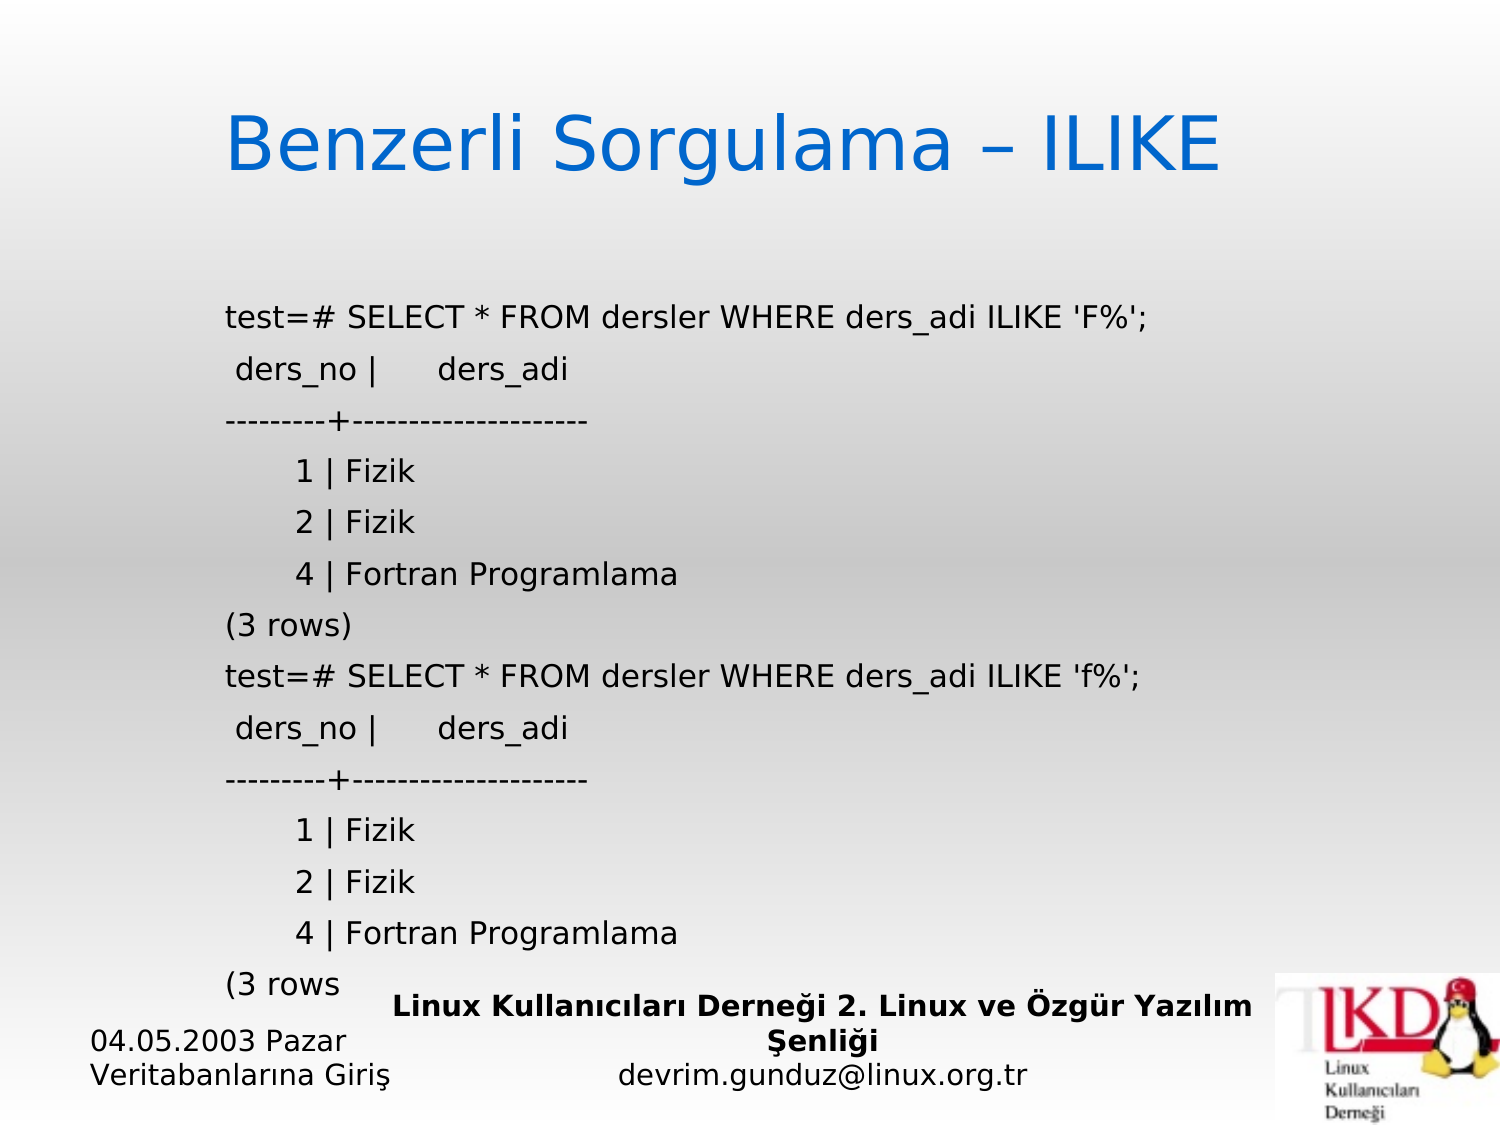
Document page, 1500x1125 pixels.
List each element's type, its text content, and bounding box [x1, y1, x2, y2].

list test=# SELECT * FROM dersler WHERE ders_adi ILIKE 'F%'; ders_no | ders_adi ---------+--------------------- 1 | Fizik 2 | Fizik 4 | Fortran Programlama (3 rows) test=# SELECT * FROM dersler WHERE ders_adi ILIKE 'f%'; ders_no | ders_adi ---------+--------------------- 1 | Fizik 2 | Fizik 4 | Fortran Programlama (3 rows [224, 299, 1425, 1004]
title Benzerli Sorgulama – ILIKE [224, 49, 1425, 238]
picture [1275, 973, 1500, 1125]
